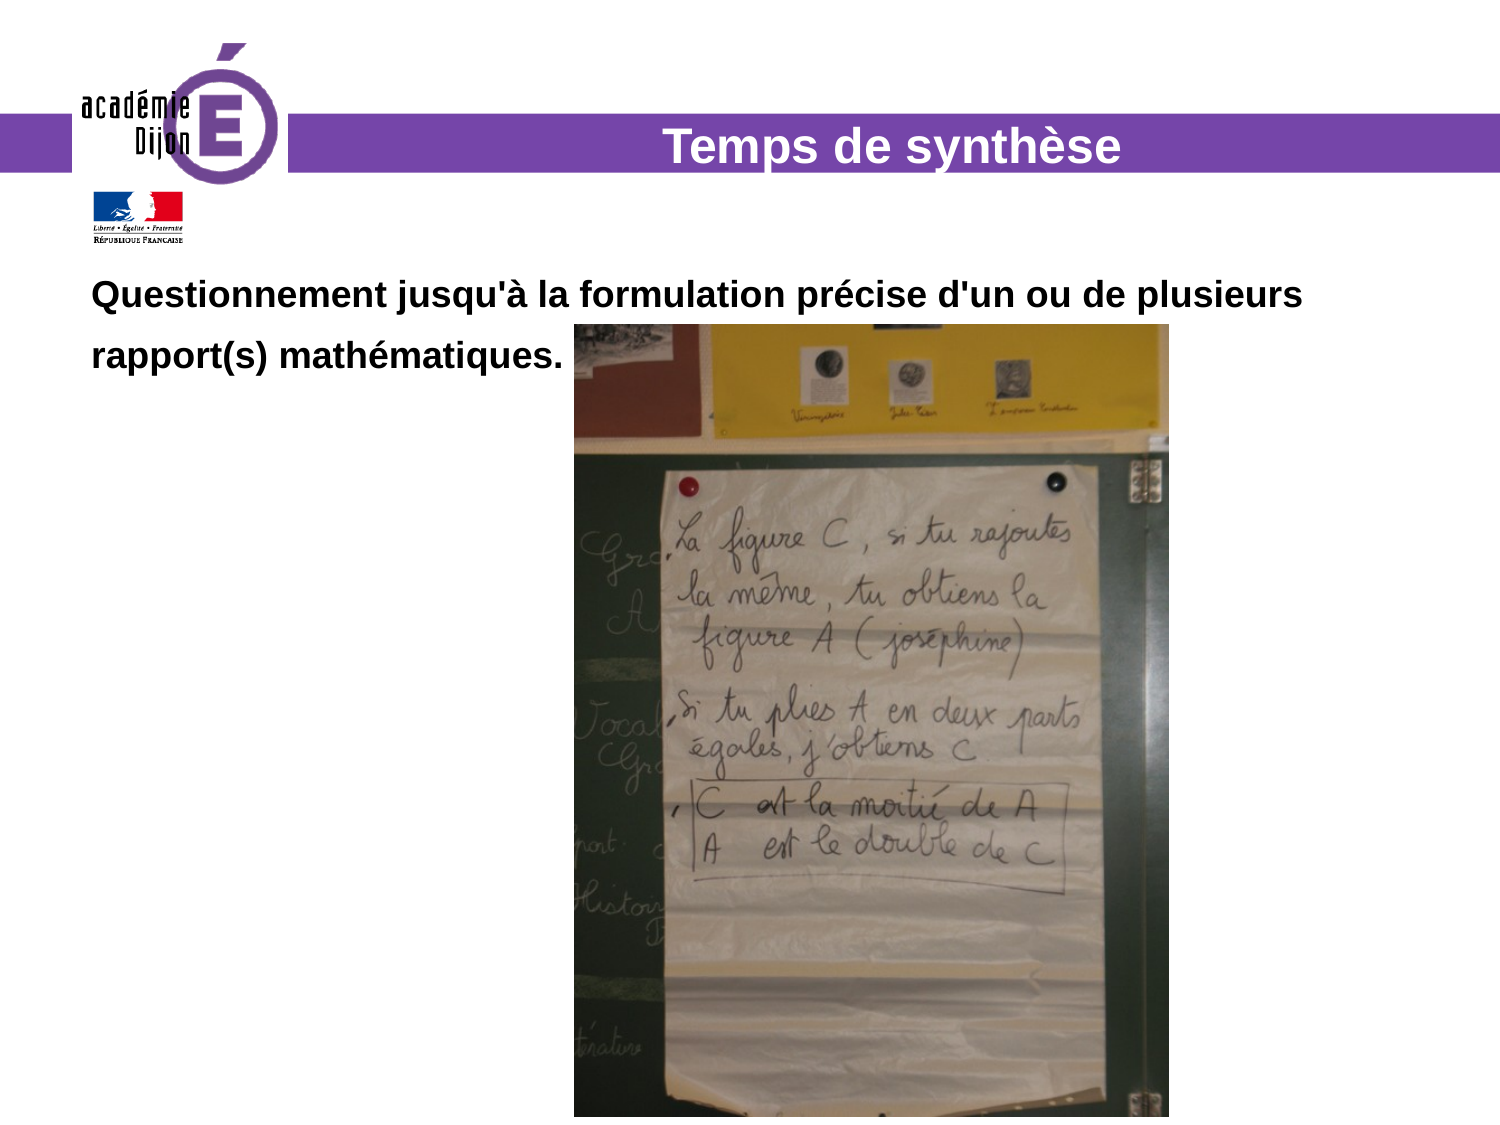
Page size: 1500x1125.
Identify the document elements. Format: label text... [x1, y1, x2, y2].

list Questionnement jusqu'à la formulation précise d'un ou de plusieurs rapport(s) mathématiques. [75, 262, 1425, 1005]
title Temps de synthèse [360, 106, 1425, 178]
picture [82, 43, 278, 243]
picture [574, 324, 1169, 1117]
